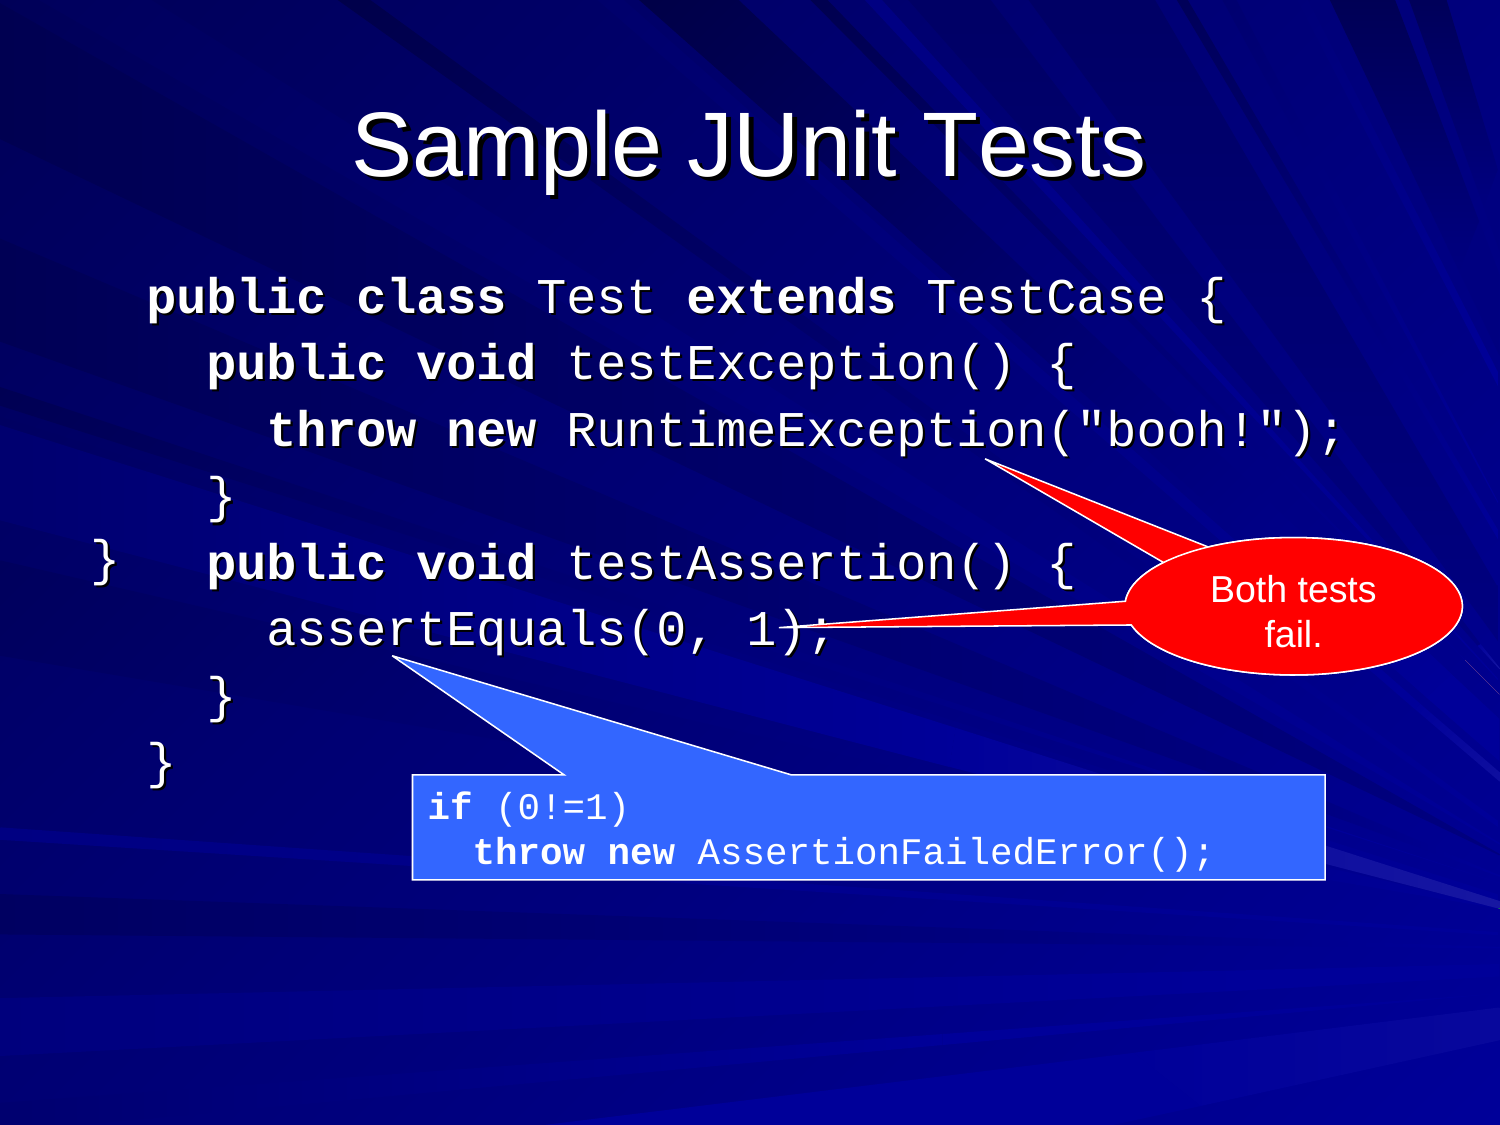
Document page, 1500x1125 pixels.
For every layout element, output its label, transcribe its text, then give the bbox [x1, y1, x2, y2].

list public class Test extends TestCase { public void testException() { throw new RuntimeException("booh!"); } public void testAssertion() { assertEquals(0, 1); } } [75, 262, 1426, 1006]
text_box if (0!=1) throw new AssertionFailedError(); [392, 655, 1326, 880]
text_box } [75, 525, 135, 594]
title Sample JUnit Tests [75, 45, 1426, 234]
text_box Both tests fail. [985, 458, 1208, 562]
text_box Both tests fail. [778, 537, 1463, 676]
